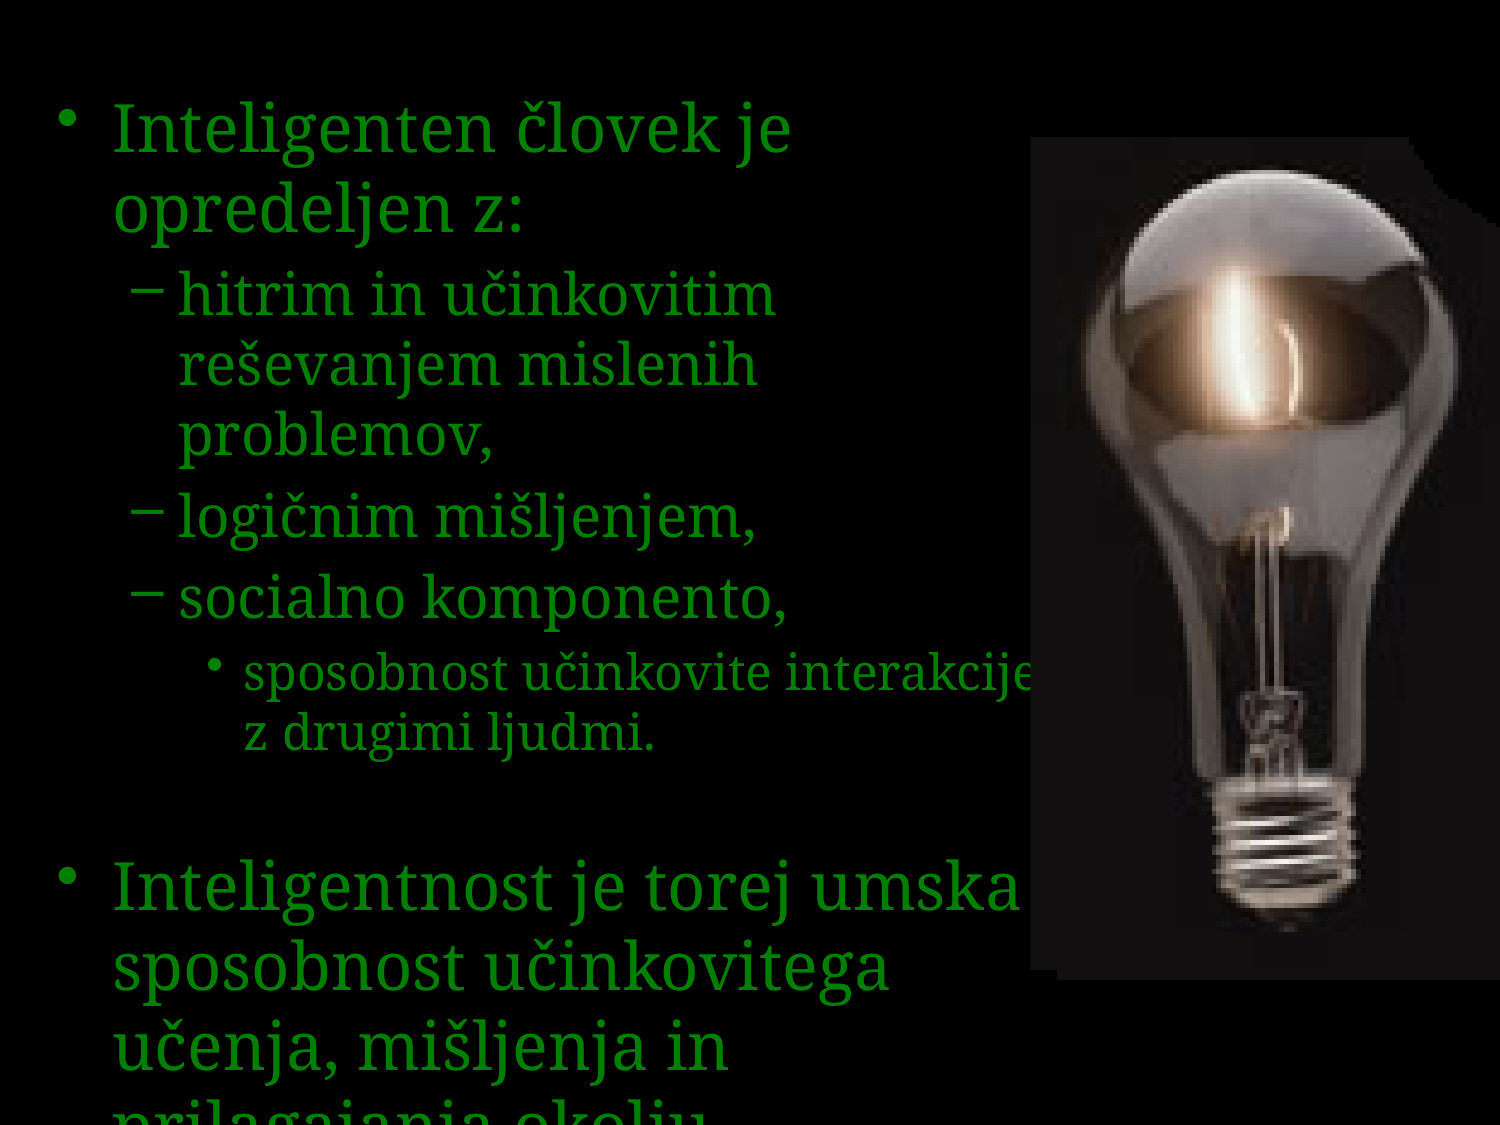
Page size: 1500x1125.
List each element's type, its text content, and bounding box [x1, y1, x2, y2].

list Inteligenten človek je opredeljen z: hitrim in učinkovitim reševanjem mislenih problemov, logičnim mišljenjem, socialno komponento, sposobnost učinkovite interakcije z drugimi ljudmi. Inteligentnost je torej umska sposobnost učinkovitega učenja, mišljenja in prilagajanja okolju. [41, 78, 1057, 1047]
picture [1030, 137, 1500, 1035]
